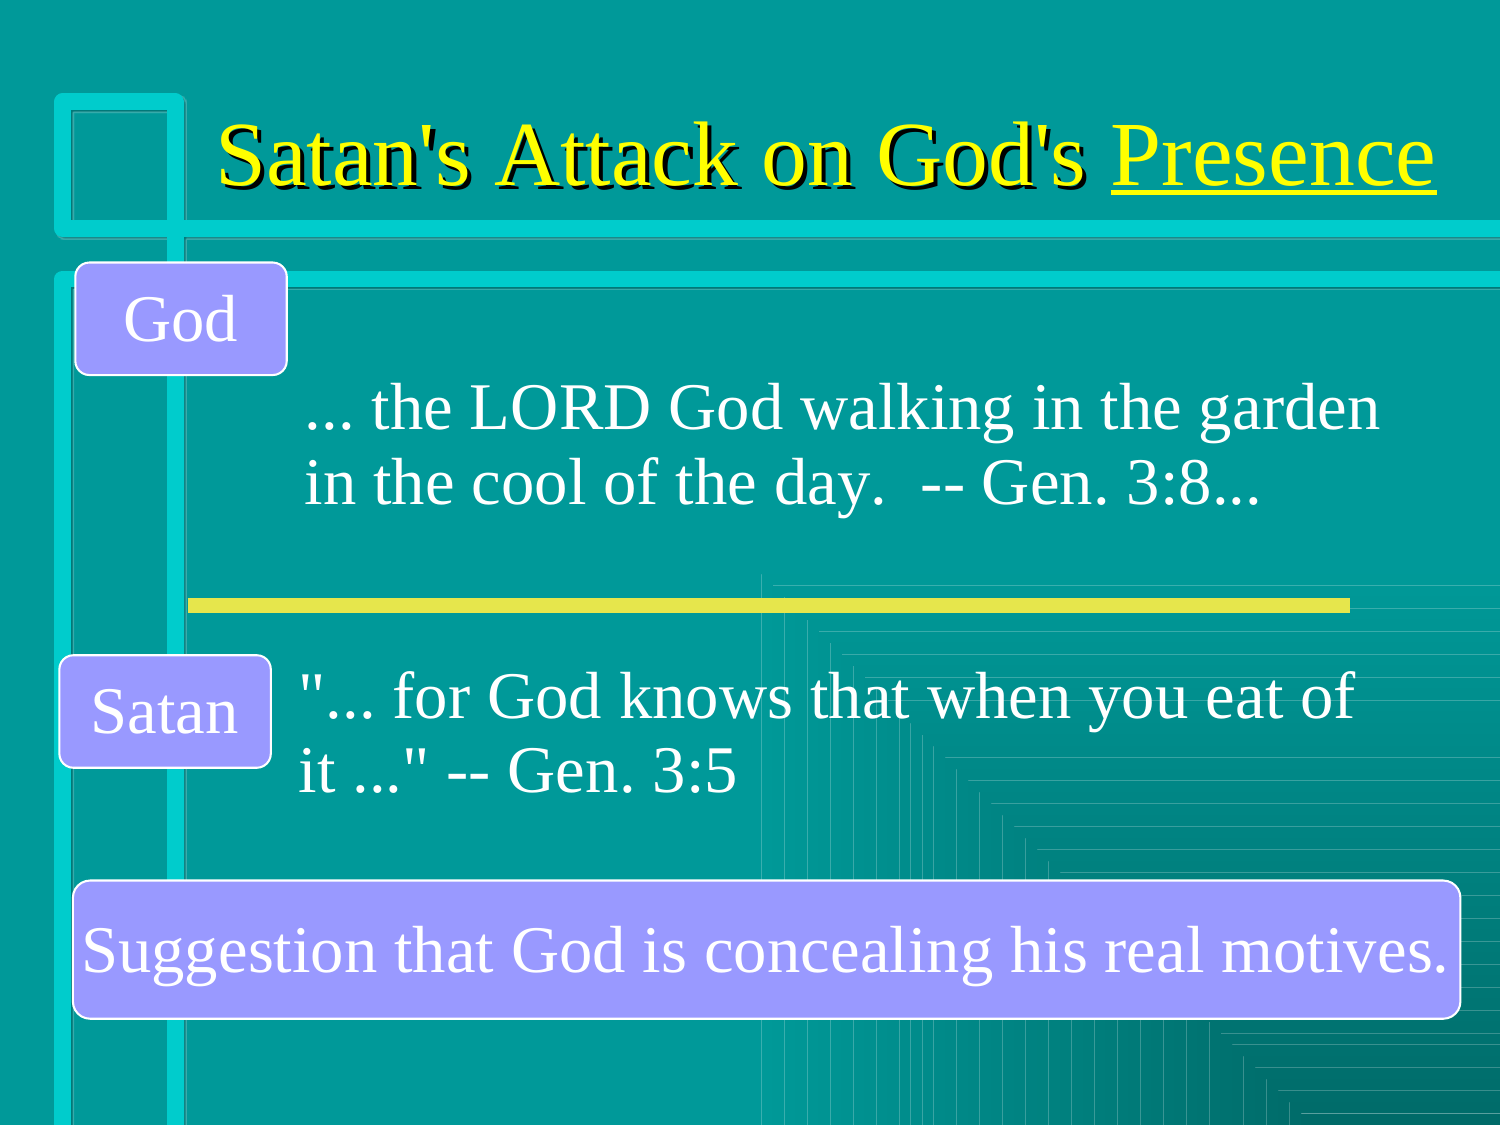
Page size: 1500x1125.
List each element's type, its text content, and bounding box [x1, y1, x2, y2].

text_box God [75, 262, 287, 376]
text_box "... for God knows that when you eat of it ..." -- Gen. 3:5 [284, 651, 1485, 815]
text_box ... the LORD God walking in the garden in the cool of the day. -- Gen. 3:8... [289, 363, 1453, 527]
title Satan's Attack on God's Presence [200, 34, 1476, 213]
text_box Satan [59, 655, 271, 768]
text_box Suggestion that God is concealing his real motives. [72, 880, 1461, 1019]
